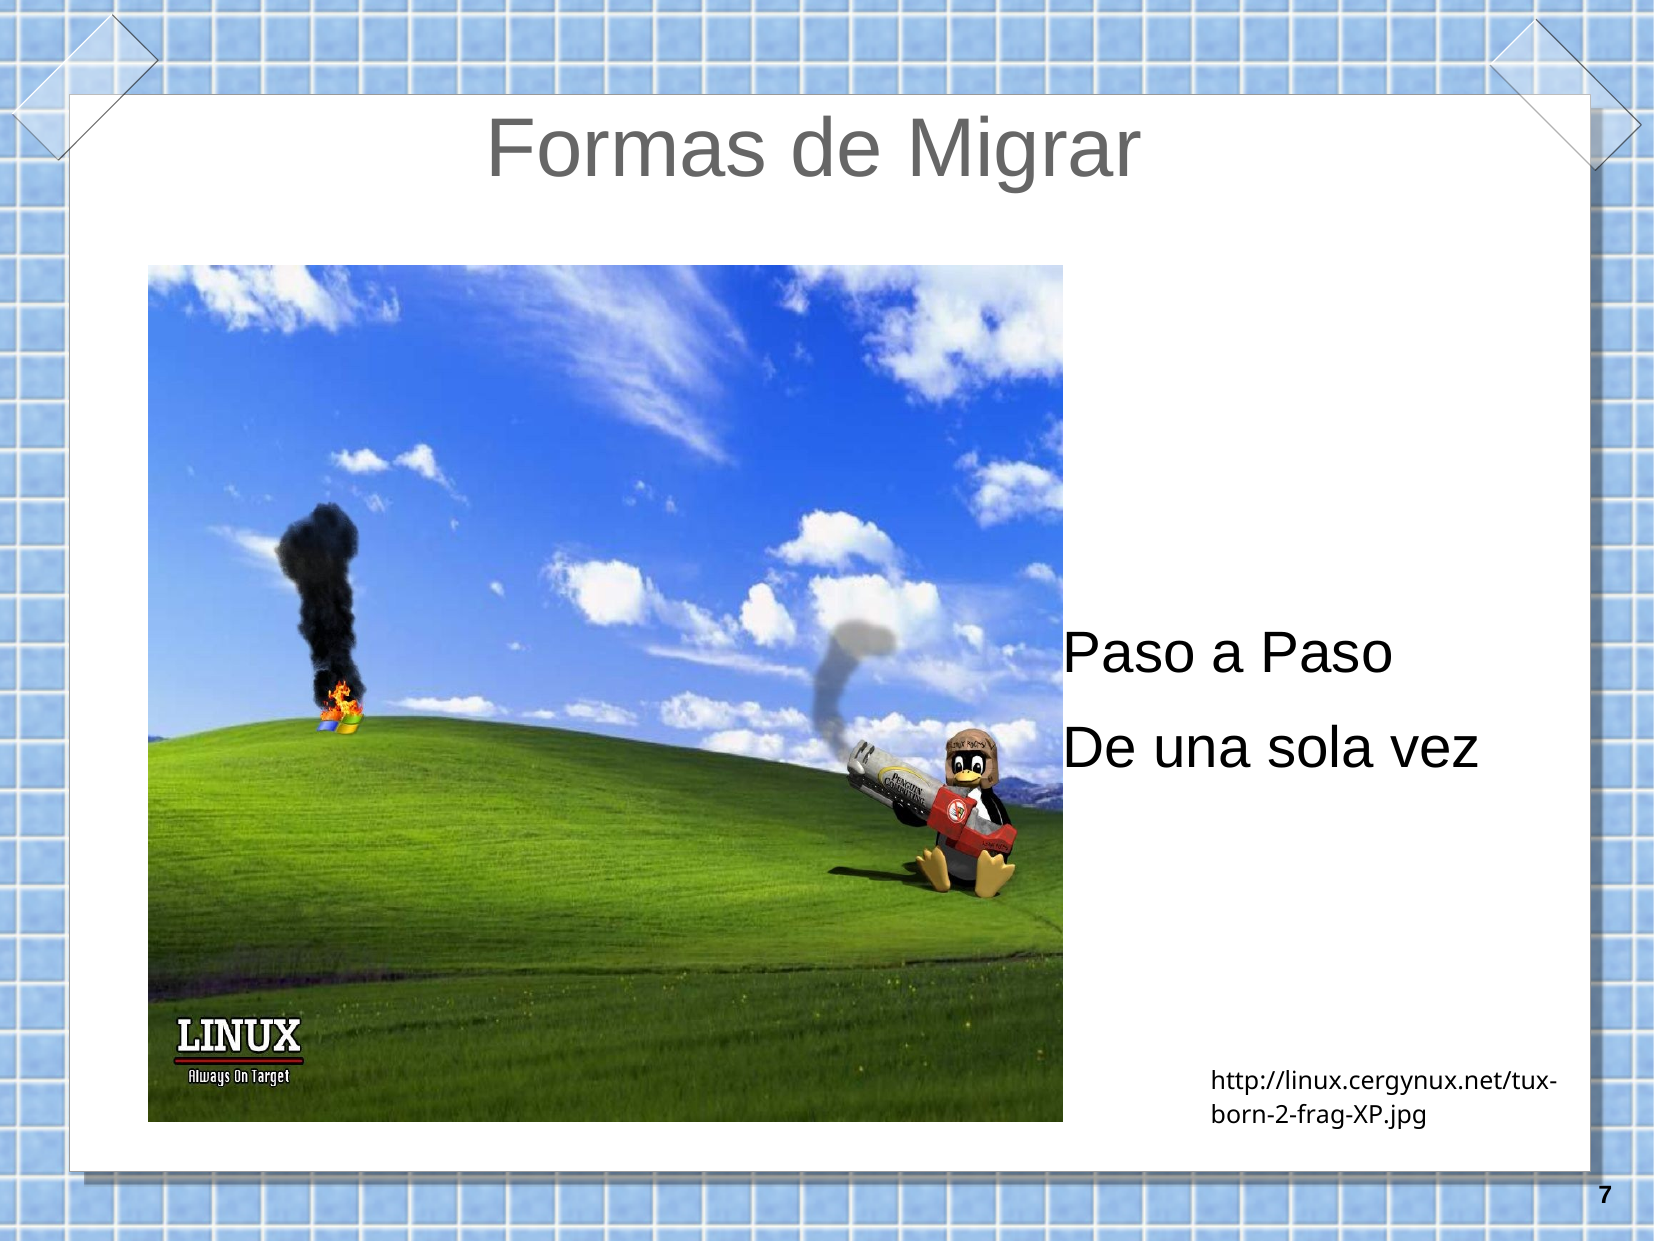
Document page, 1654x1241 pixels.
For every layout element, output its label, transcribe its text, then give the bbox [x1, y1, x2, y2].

list Paso a Paso De una sola vez [1063, 620, 1536, 910]
text_box http://linux.cergynux.net/tux-born-2-frag-XP.jpg [1210, 1062, 1565, 1124]
title Formas de Migrar [118, 85, 1510, 210]
picture [0, 0, 1654, 1241]
